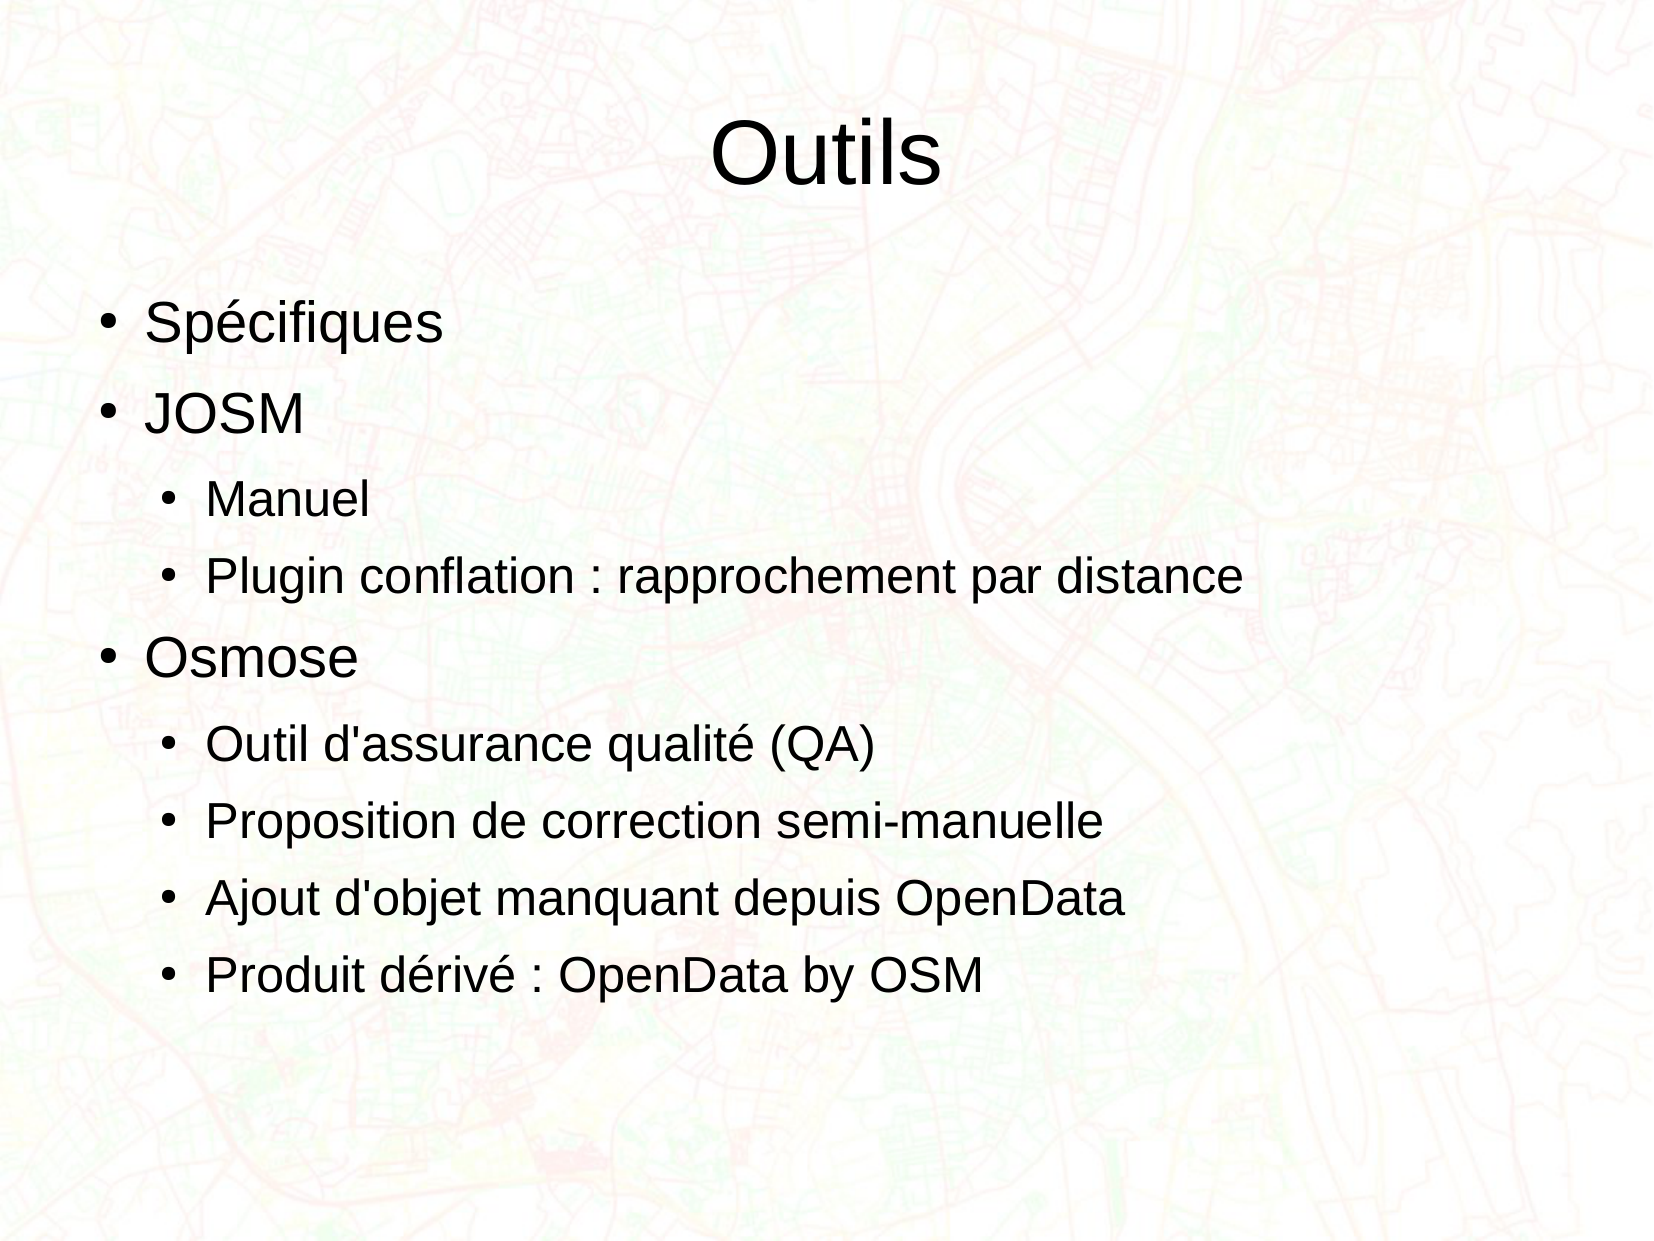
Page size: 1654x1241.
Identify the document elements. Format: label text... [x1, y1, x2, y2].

list Spécifiques JOSM Manuel Plugin conflation : rapprochement par distance Osmose Outil d'assurance qualité (QA) Proposition de correction semi-manuelle Ajout d'objet manquant depuis OpenData Produit dérivé : OpenData by OSM [82, 290, 1571, 1010]
picture [0, 0, 1654, 1241]
title Outils [82, 49, 1571, 257]
